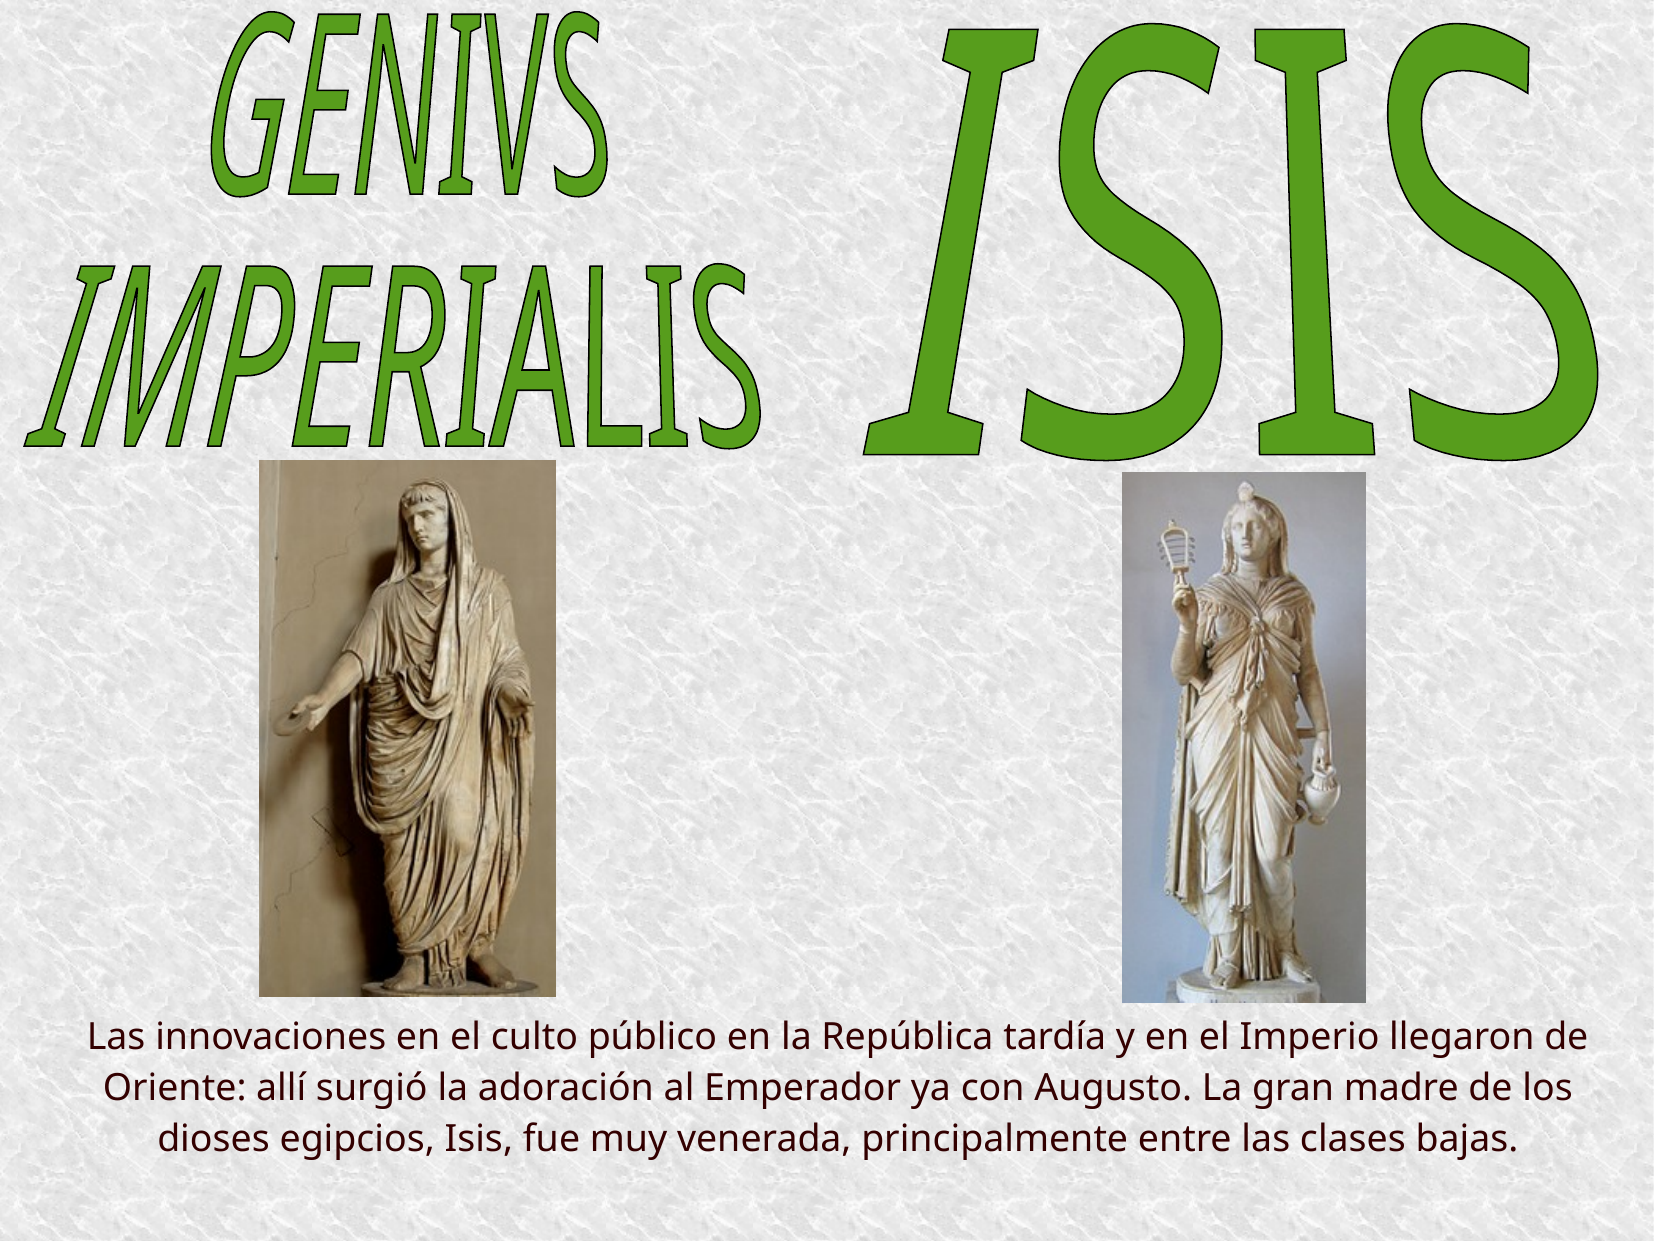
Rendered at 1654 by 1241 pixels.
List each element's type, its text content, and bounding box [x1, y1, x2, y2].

picture [0, 0, 1654, 1241]
text_box GENIVS IMPERIALIS [81, 266, 221, 447]
text_box GENIVS IMPERIALIS [445, 266, 496, 447]
text_box GENIVS IMPERIALIS [488, 266, 575, 447]
text_box GENIVS IMPERIALIS [646, 266, 688, 447]
text_box GENIVS IMPERIALIS [484, 14, 549, 195]
text_box GENIVS IMPERIALIS [587, 266, 642, 447]
text_box GENIVS IMPERIALIS [693, 263, 761, 449]
text_box GENIVS IMPERIALIS [207, 266, 295, 447]
text_box GENIVS IMPERIALIS [369, 266, 445, 447]
text_box Las innovaciones en el culto público en la República tardía y en el Imperio llegaron de Oriente: allí surgió la adoración al Emperador ya con Augusto. La gran madre de los dioses egipcios, Isis, fue muy venerada, principalmente entre las clases bajas. [47, 1002, 1630, 1241]
text_box ISIS [863, 29, 1038, 455]
text_box ISIS [1021, 23, 1222, 461]
text_box ISIS [1387, 23, 1598, 461]
text_box GENIVS IMPERIALIS [438, 14, 481, 195]
text_box GENIVS IMPERIALIS [292, 266, 373, 447]
text_box GENIVS IMPERIALIS [288, 14, 361, 195]
text_box GENIVS IMPERIALIS [554, 11, 608, 197]
text_box ISIS [1255, 29, 1375, 455]
text_box GENIVS IMPERIALIS [355, 14, 438, 195]
text_box GENIVS IMPERIALIS [211, 11, 295, 197]
text_box GENIVS IMPERIALIS [24, 266, 115, 447]
